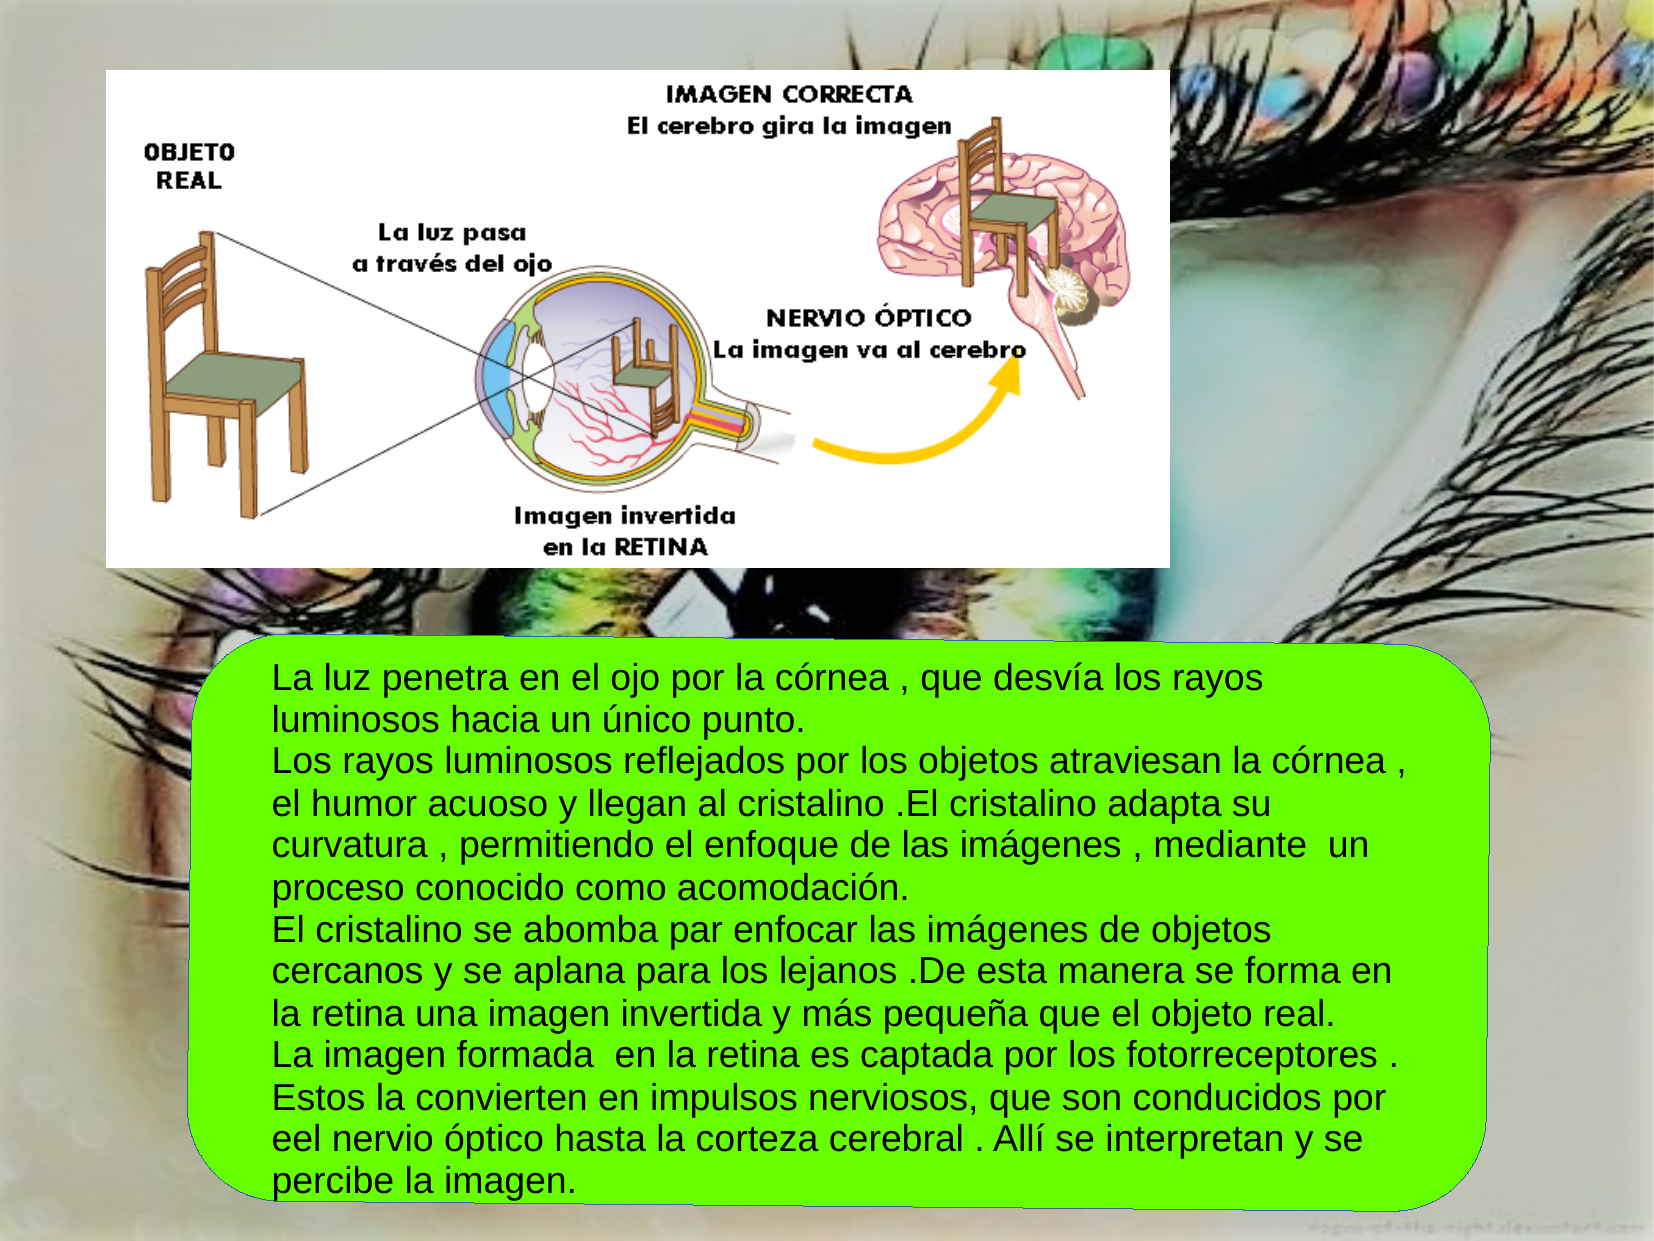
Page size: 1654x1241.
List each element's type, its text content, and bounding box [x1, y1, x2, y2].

text_box [1427, 649, 1491, 1205]
text_box La luz penetra en el ojo por la córnea , que desvía los rayos luminosos hacia un único punto. Los rayos luminosos reflejados por los objetos atraviesan la córnea , el humor acuoso y llegan al cristalino .El cristalino adapta su curvatura , permitiendo el enfoque de las imágenes , mediante un proceso conocido como acomodación. El cristalino se abomba par enfocar las imágenes de objetos cercanos y se aplana para los lejanos .De esta manera se forma en la retina una imagen invertida y más pequeña que el objeto real. La imagen formada en la retina es captada por los fotorreceptores . Estos la convierten en impulsos nerviosos, que son conducidos por eel nervio óptico hasta la corteza cerebral . Allí se interpretan y se percibe la imagen. [256, 648, 1427, 1241]
picture [0, 0, 1654, 1241]
text_box [187, 634, 1423, 1198]
